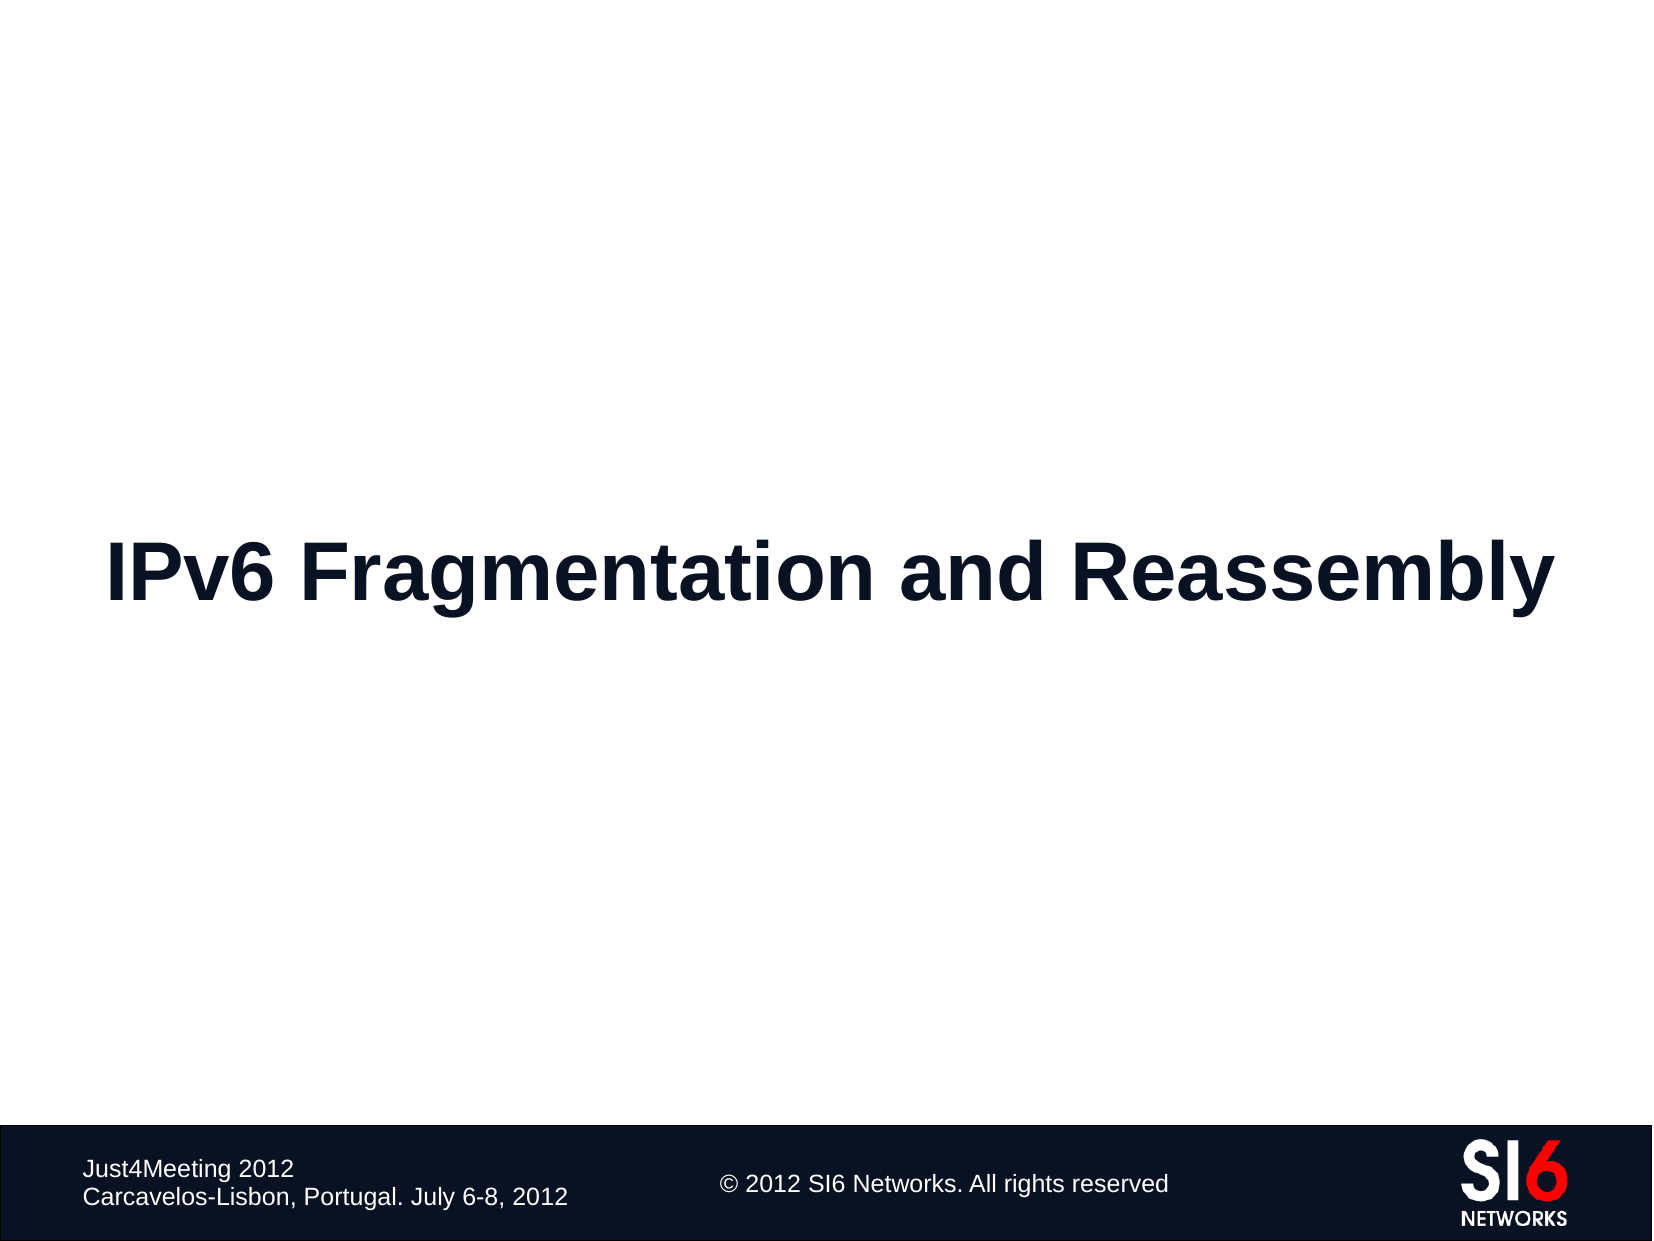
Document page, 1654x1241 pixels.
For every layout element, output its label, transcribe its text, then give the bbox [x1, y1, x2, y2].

title IPv6 Fragmentation and Reassembly [86, 467, 1576, 676]
picture [1461, 1139, 1567, 1226]
